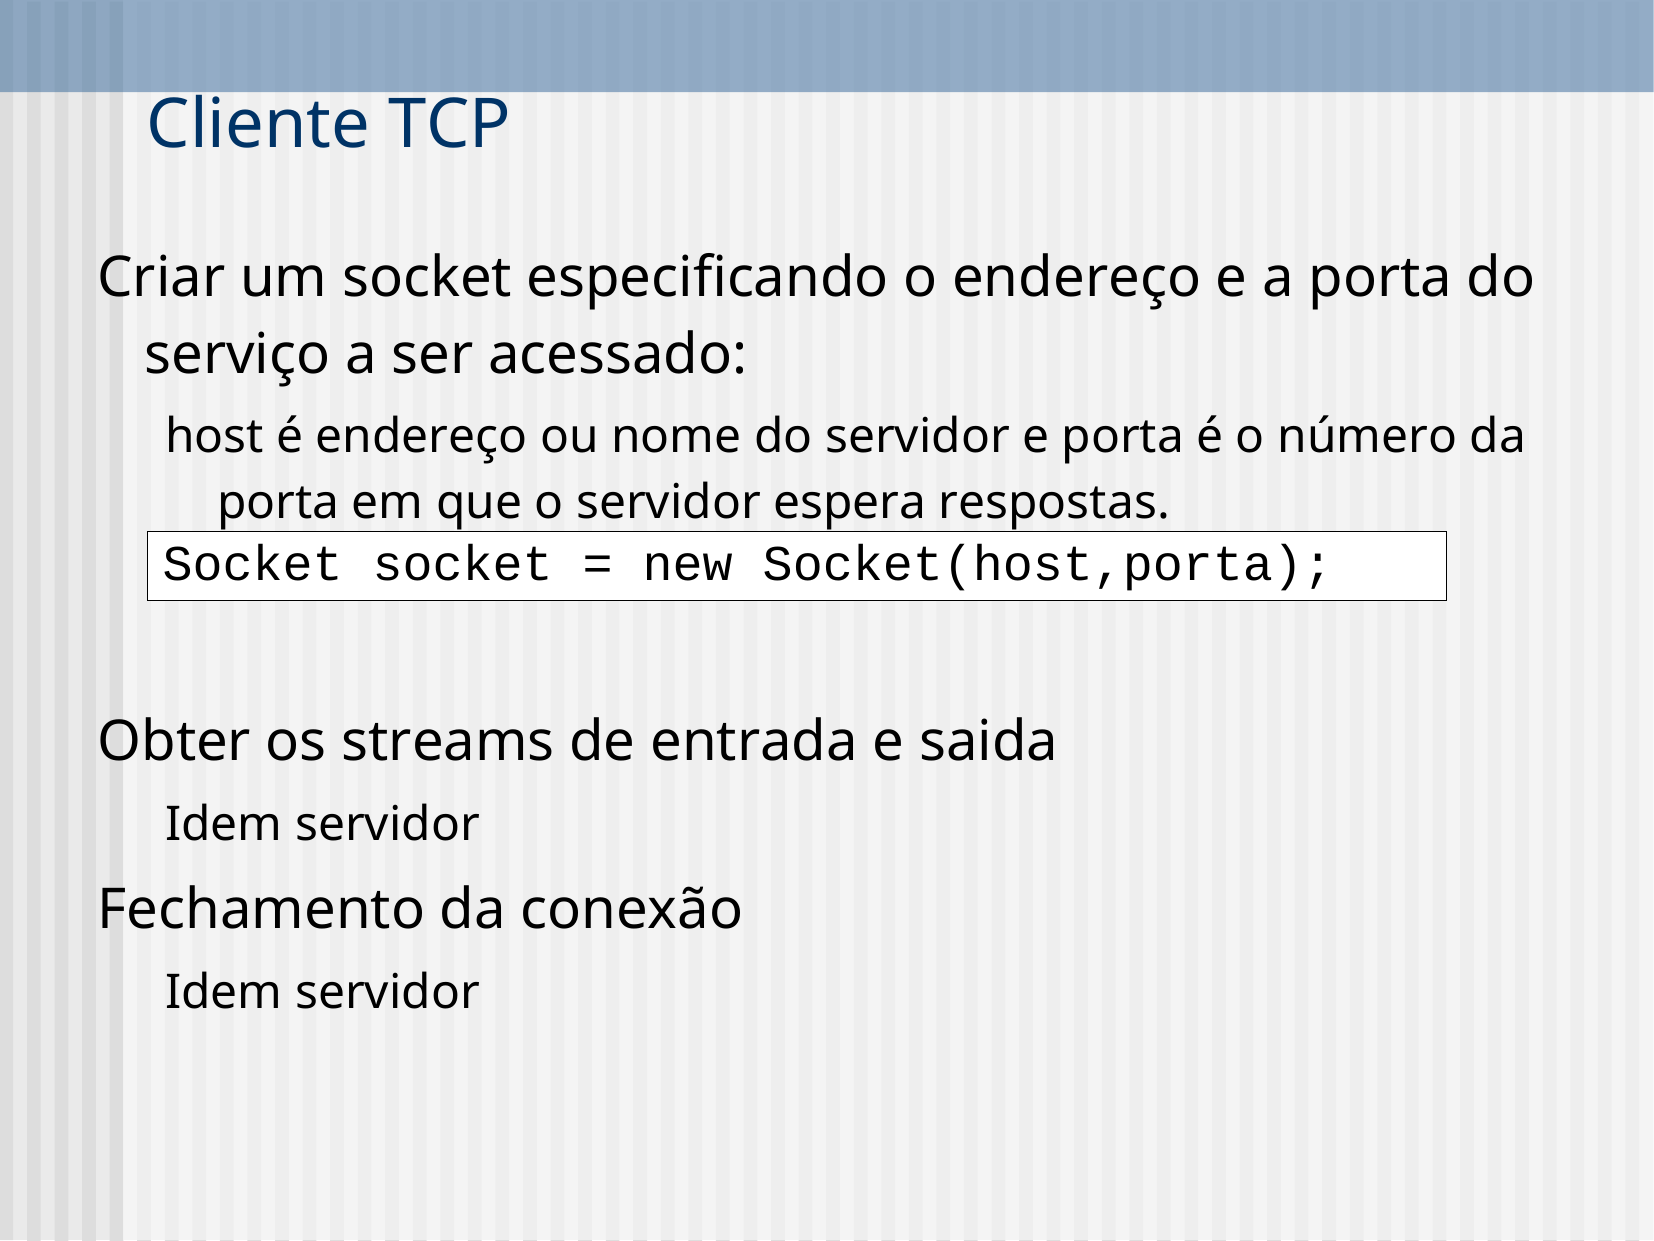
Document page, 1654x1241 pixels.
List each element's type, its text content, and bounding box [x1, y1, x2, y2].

list Criar um socket especificando o endereço e a porta do serviço a ser acessado: host é endereço ou nome do servidor e porta é o número da porta em que o servidor espera respostas. Obter os streams de entrada e saida Idem servidor Fechamento da conexão Idem servidor [82, 236, 1571, 1094]
title Cliente TCP [146, 29, 1536, 212]
text_box Socket socket = new Socket(host,porta); [147, 531, 1447, 601]
